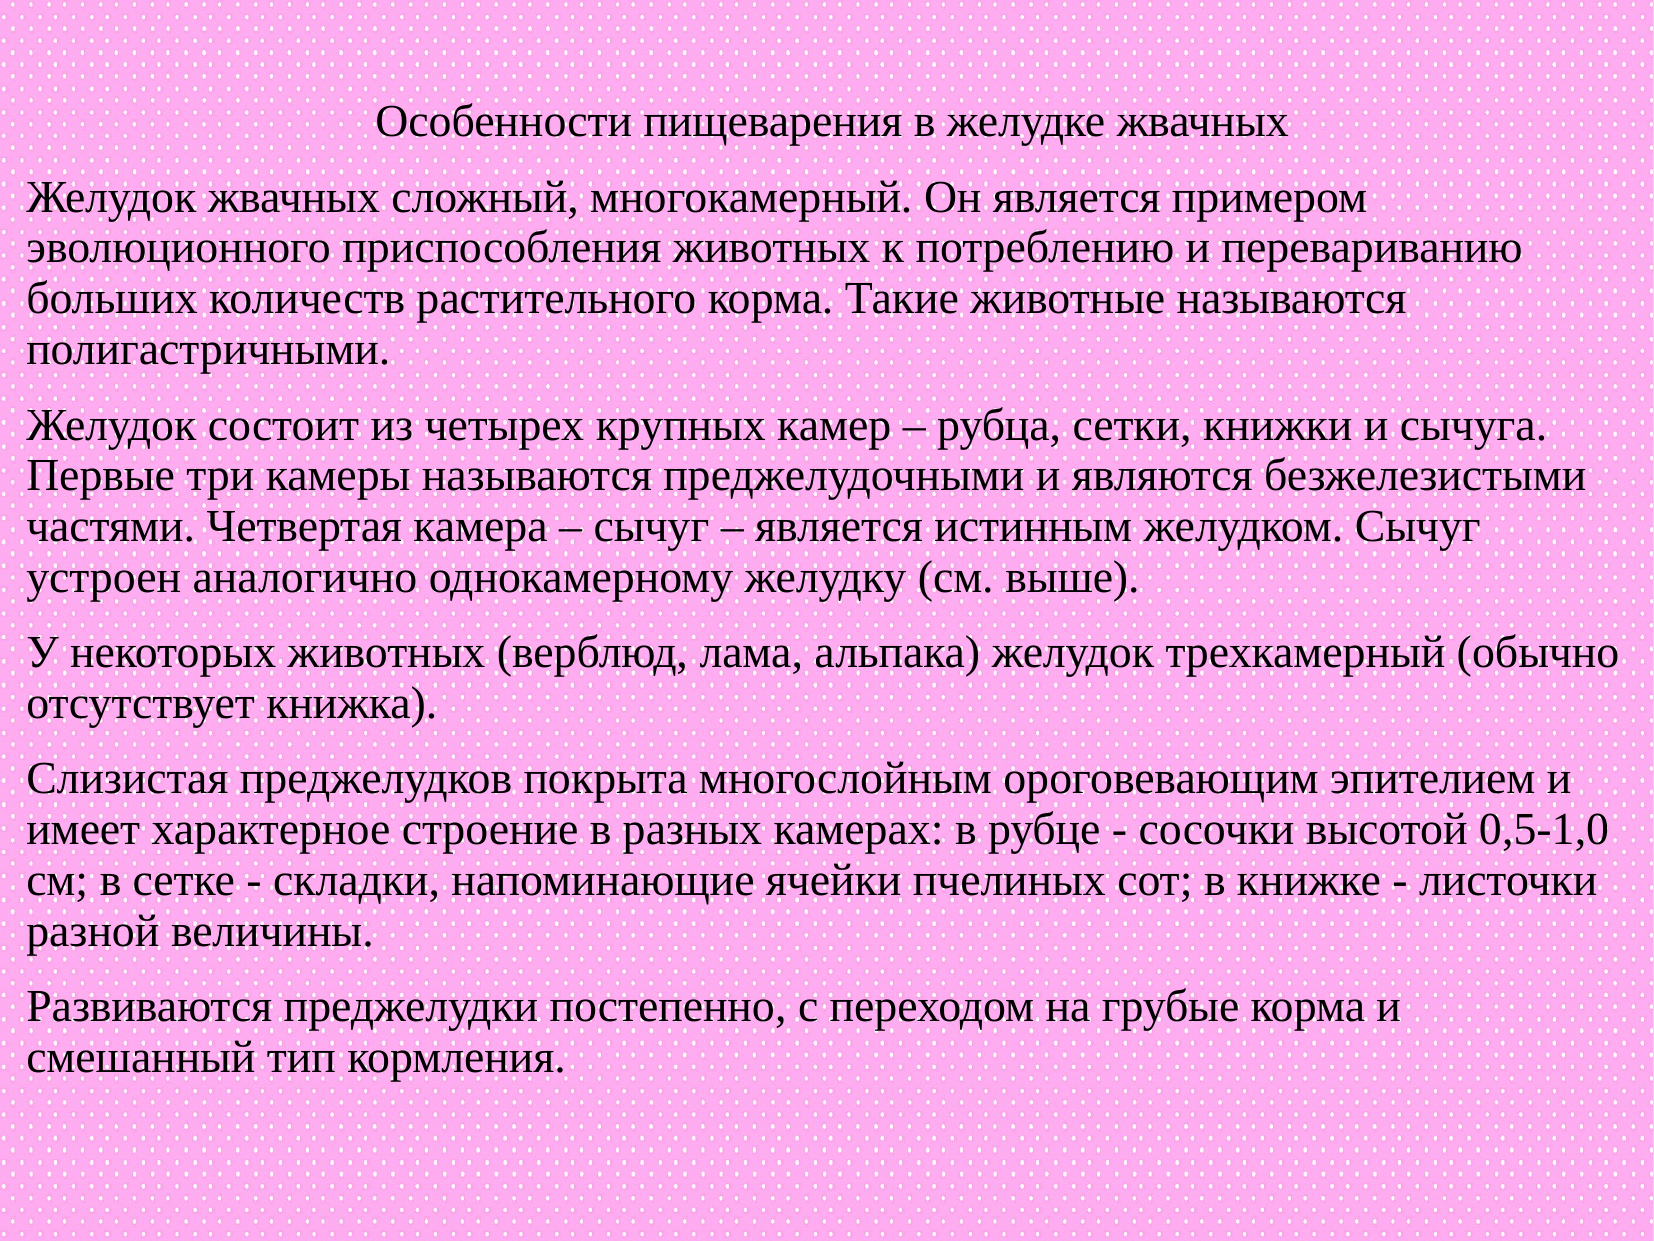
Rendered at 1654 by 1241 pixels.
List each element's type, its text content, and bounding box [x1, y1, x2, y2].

picture [0, 0, 1654, 1241]
text_box Особенности пищеварения в желудке жвачных Желудок жвачных сложный, многокамерный. Он является примером эволюционного приспособления животных к потреблению и перевариванию больших количеств растительного корма. Такие животные называются полигастричными. Желудок состоит из четырех крупных камер – рубца, сетки, книжки и сычуга. Первые три камеры называются преджелудочными и являются безжелезистыми частями. Четвертая камера – сычуг – является истинным желудком. Сычуг устроен аналогично однокамерному желудку (см. выше). У некоторых животных (верблюд, лама, альпака) желудок трехкамерный (обычно отсутствует книжка). Слизистая преджелудков покрыта многослойным ороговевающим эпителием и имеет характерное строение в разных камерах: в рубце - сосочки высотой 0,5-1,0 см; в сетке - складки, напоминающие ячейки пчелиных сот; в книжке - листочки разной величины. Развиваются преджелудки постепенно, с переходом на грубые корма и смешанный тип кормления. [11, 88, 1654, 1143]
